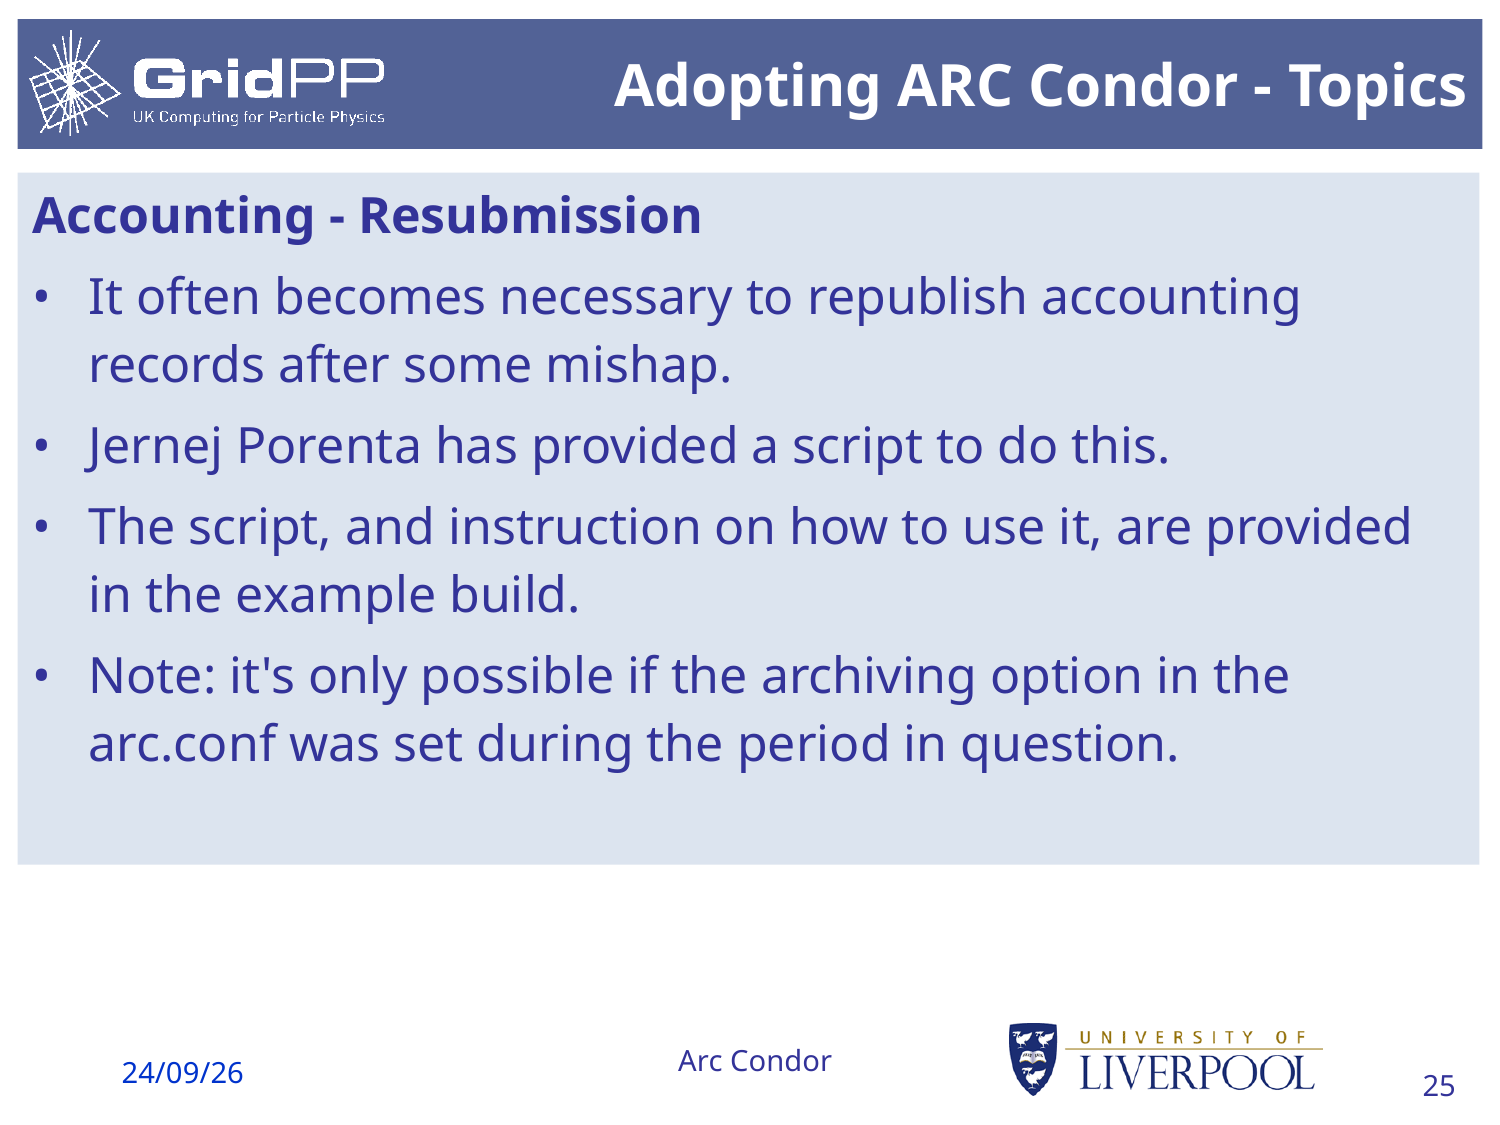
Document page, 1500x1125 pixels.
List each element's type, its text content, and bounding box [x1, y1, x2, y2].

picture [1009, 1023, 1323, 1096]
text_box <number> [1388, 1059, 1471, 1094]
list Accounting - Resubmission It often becomes necessary to republish accounting records after some mishap. Jernej Porenta has provided a script to do this. The script, and instruction on how to use it, are provided in the example build. Note: it's only possible if the archiving option in the arc.conf was set during the period in question. [17, 172, 1480, 843]
text_box 02/03/16 [29, 1046, 337, 1095]
text_box Arc Condor [536, 1034, 975, 1094]
title Adopting ARC Condor - Topics [513, 19, 1483, 149]
picture [29, 30, 384, 136]
